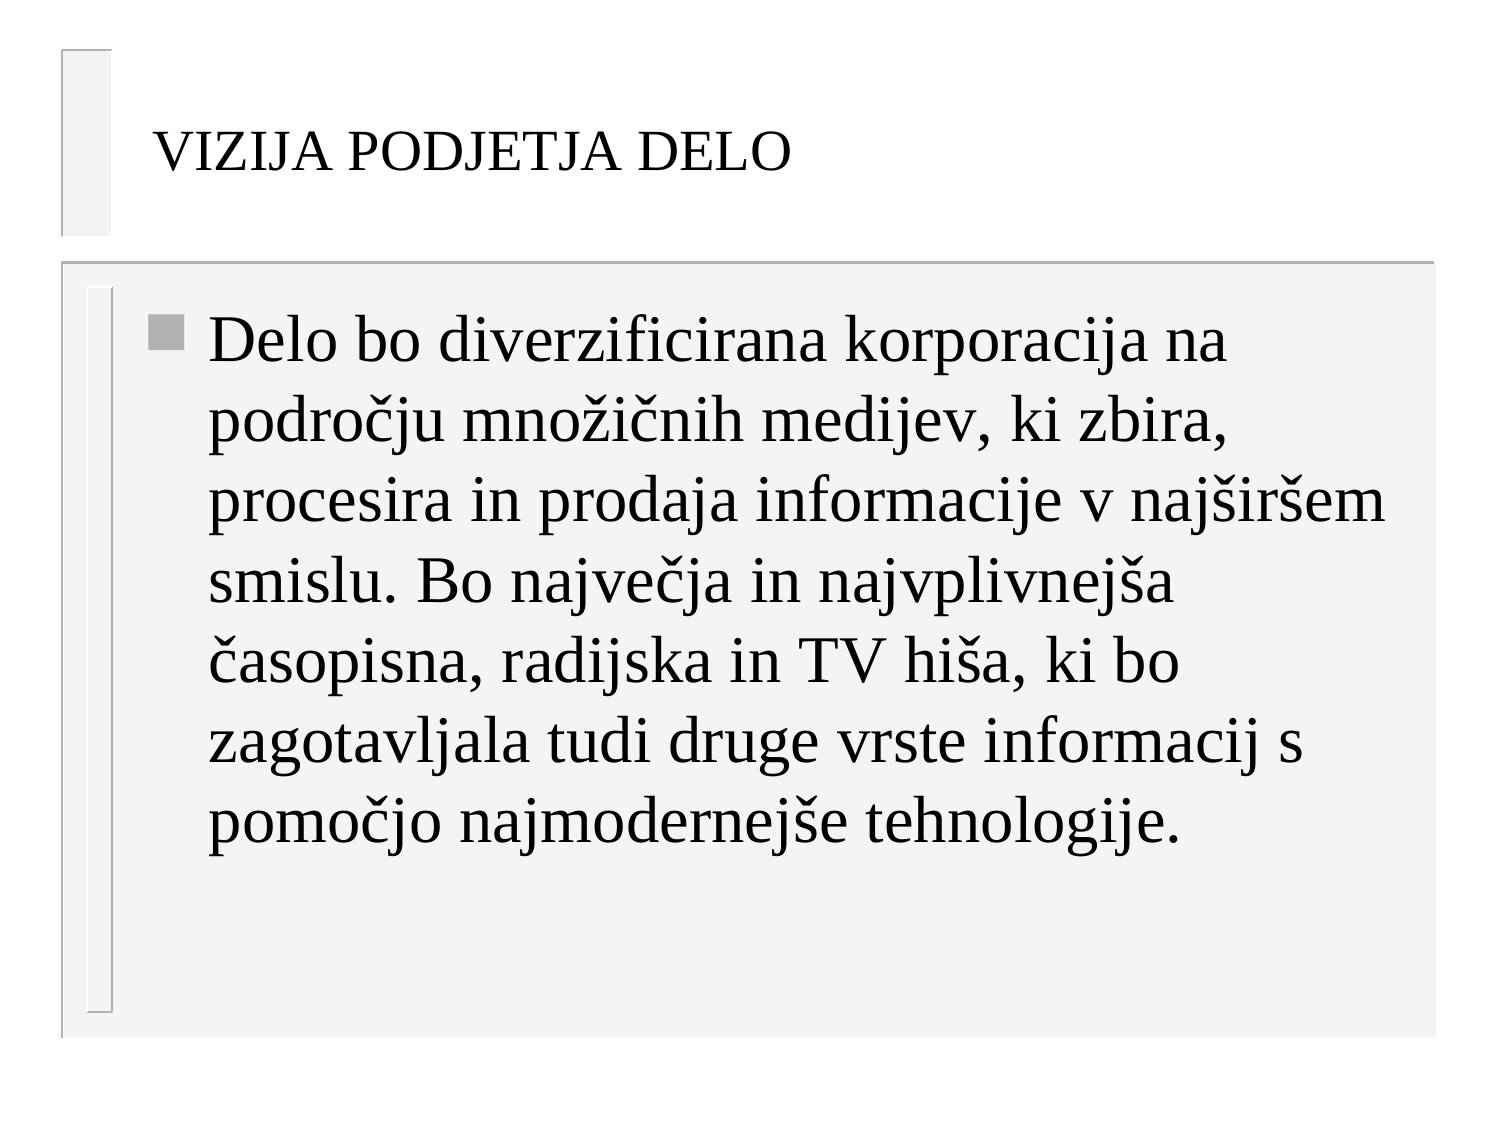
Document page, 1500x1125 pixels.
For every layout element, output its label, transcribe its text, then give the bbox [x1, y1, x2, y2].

list Delo bo diverzificirana korporacija na področju množičnih medijev, ki zbira, procesira in prodaja informacije v najširšem smislu. Bo največja in najvplivnejša časopisna, radijska in TV hiša, ki bo zagotavljala tudi druge vrste informacij s pomočjo najmodernejše tehnologije. [137, 287, 1413, 963]
title VIZIJA PODJETJA DELO [137, 56, 1413, 238]
